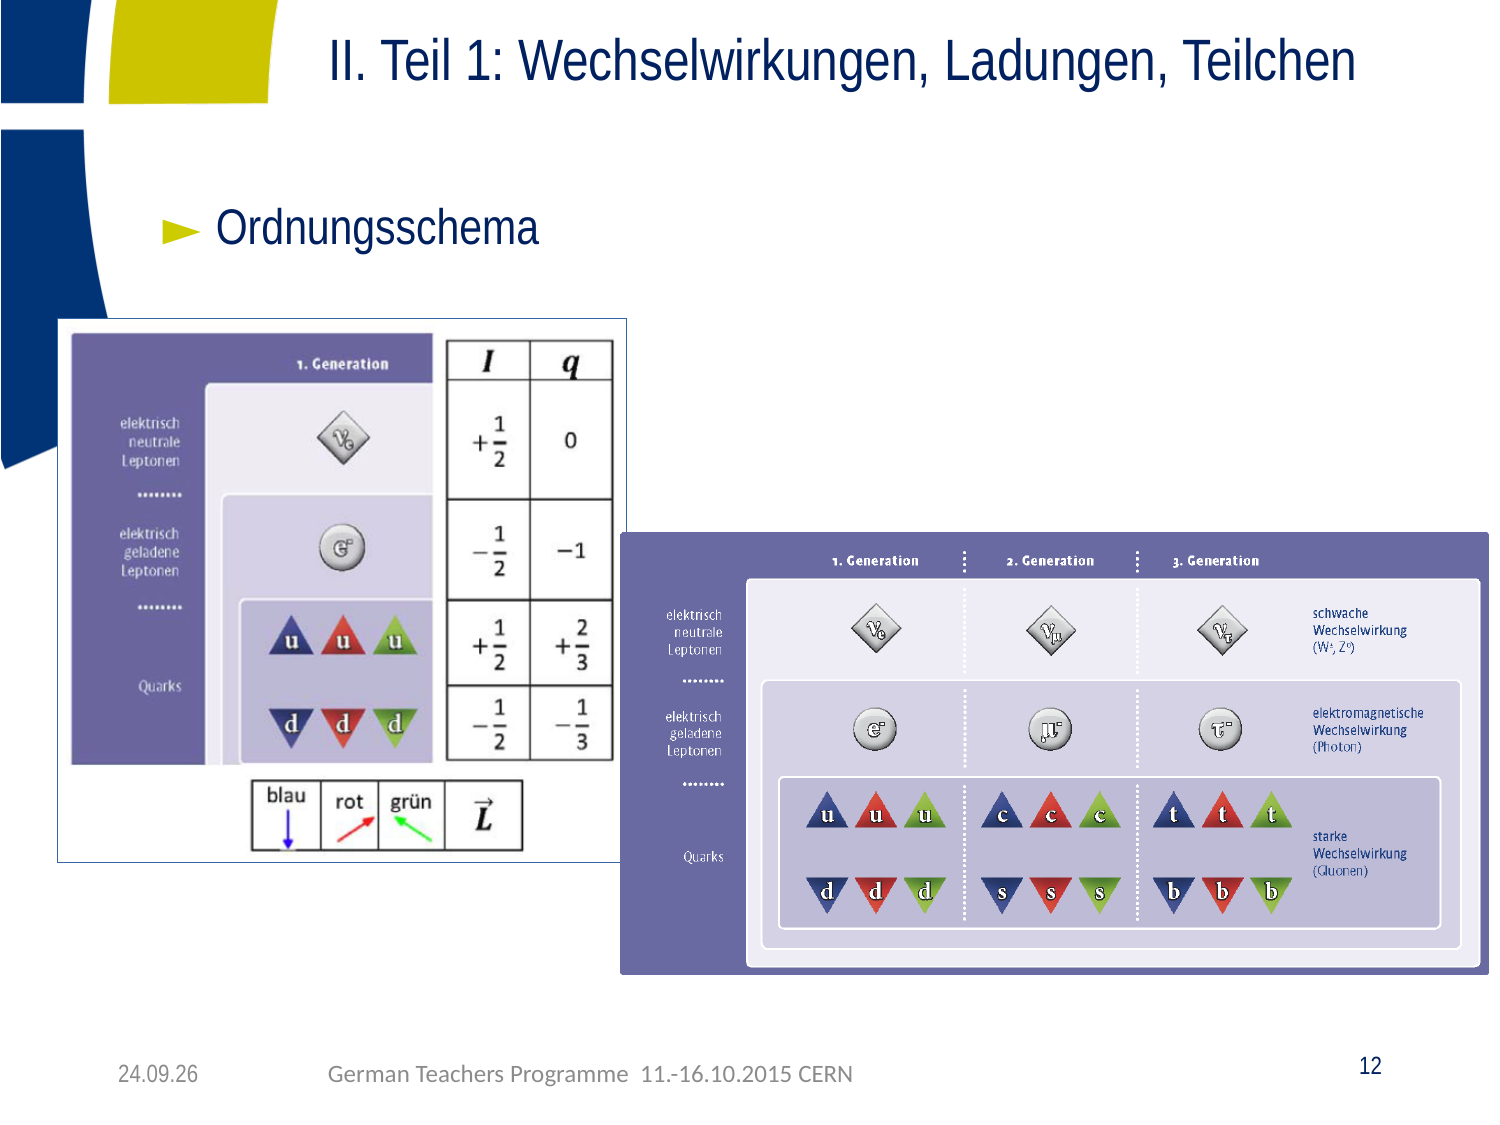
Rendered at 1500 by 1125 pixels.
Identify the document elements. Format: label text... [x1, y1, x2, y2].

title II. Teil 1: Wechselwirkungen, Ladungen, Teilchen [313, 0, 1400, 114]
slide_number 14.10.15 [103, 1042, 290, 1103]
footer German Teachers Programme 11.-16.10.2015 CERN [312, 1042, 987, 1103]
slide_number <Foliennummer> [1059, 1042, 1397, 1103]
picture [0, 0, 1500, 1125]
list Ordnungsschema [129, 113, 1367, 532]
